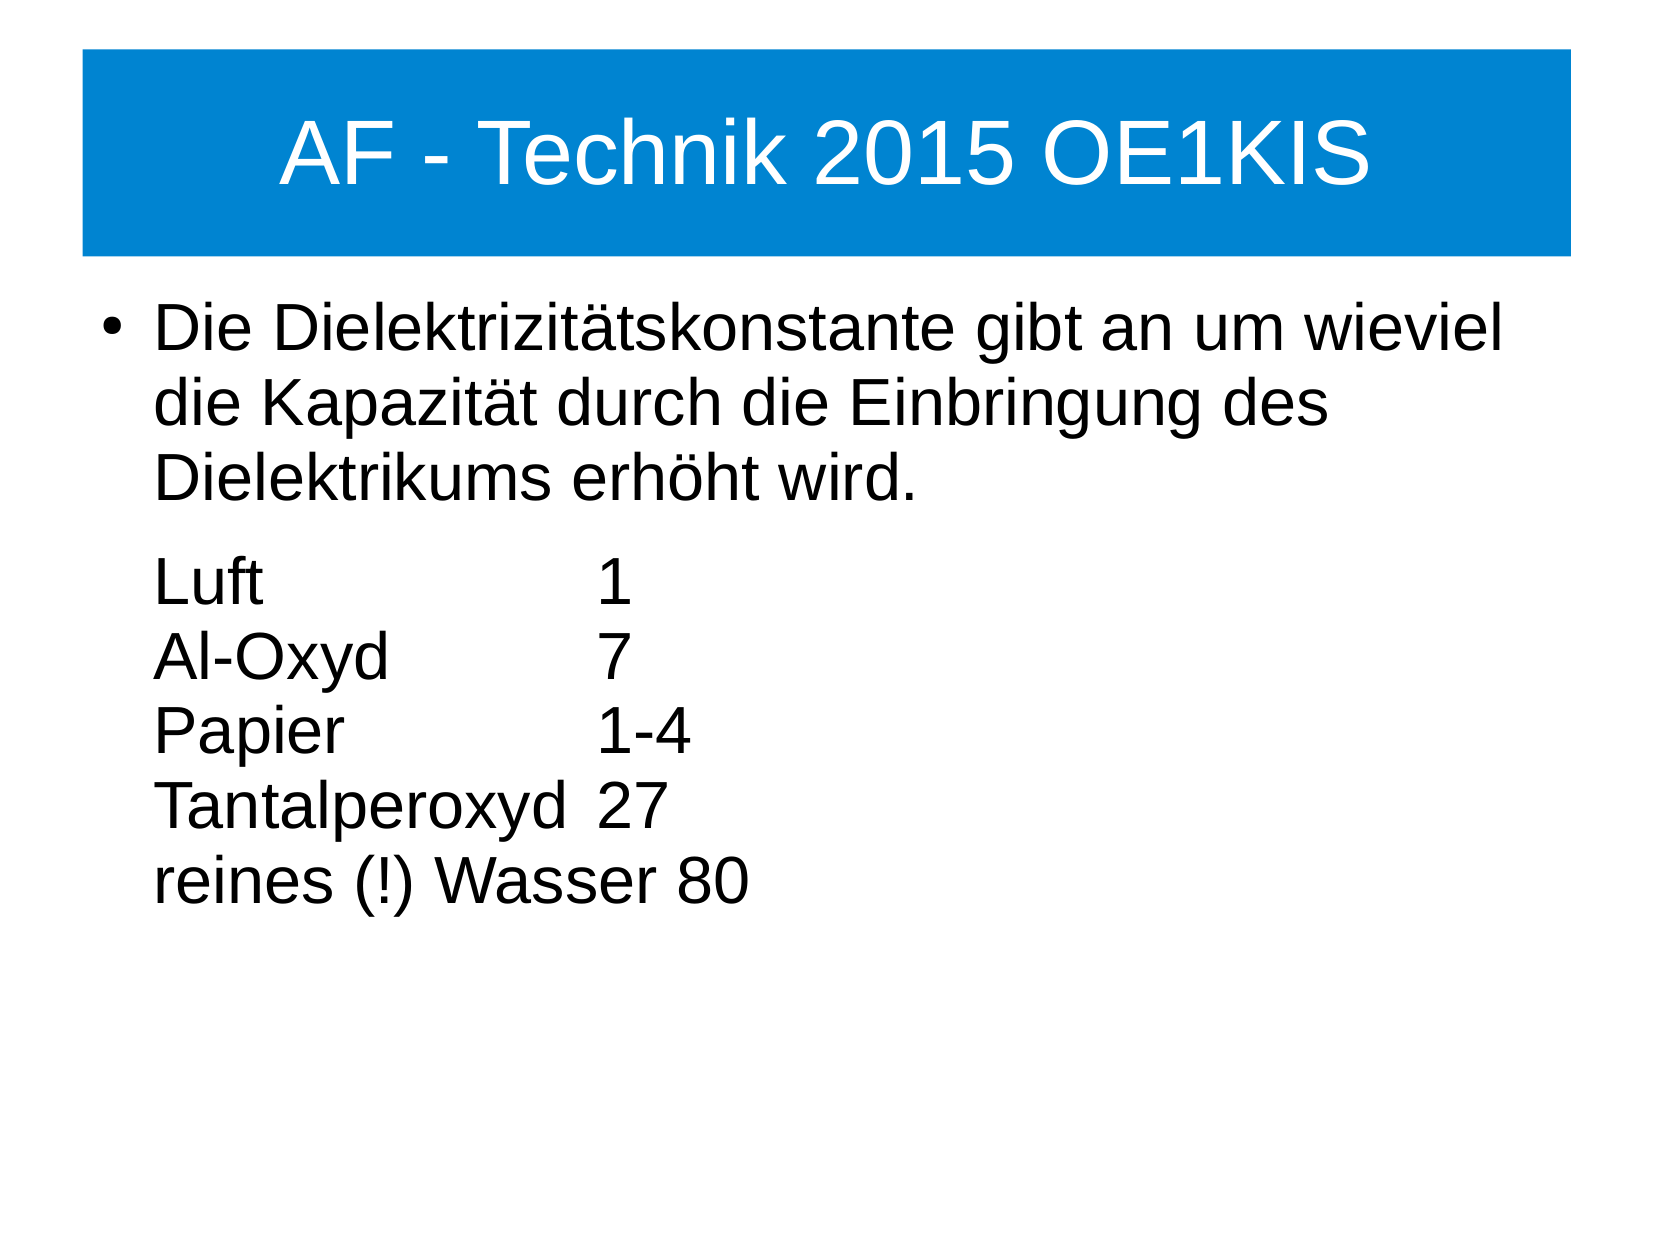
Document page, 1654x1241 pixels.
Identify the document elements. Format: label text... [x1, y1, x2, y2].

title AF - Technik 2015 OE1KIS [82, 49, 1571, 257]
list Die Dielektrizitätskonstante gibt an um wieviel die Kapazität durch die Einbringung des Dielektrikums erhöht wird. Luft 1 Al-Oxyd 7 Papier 1-4 Tantalperoxyd 27 reines (!) Wasser 80 [82, 290, 1571, 1010]
